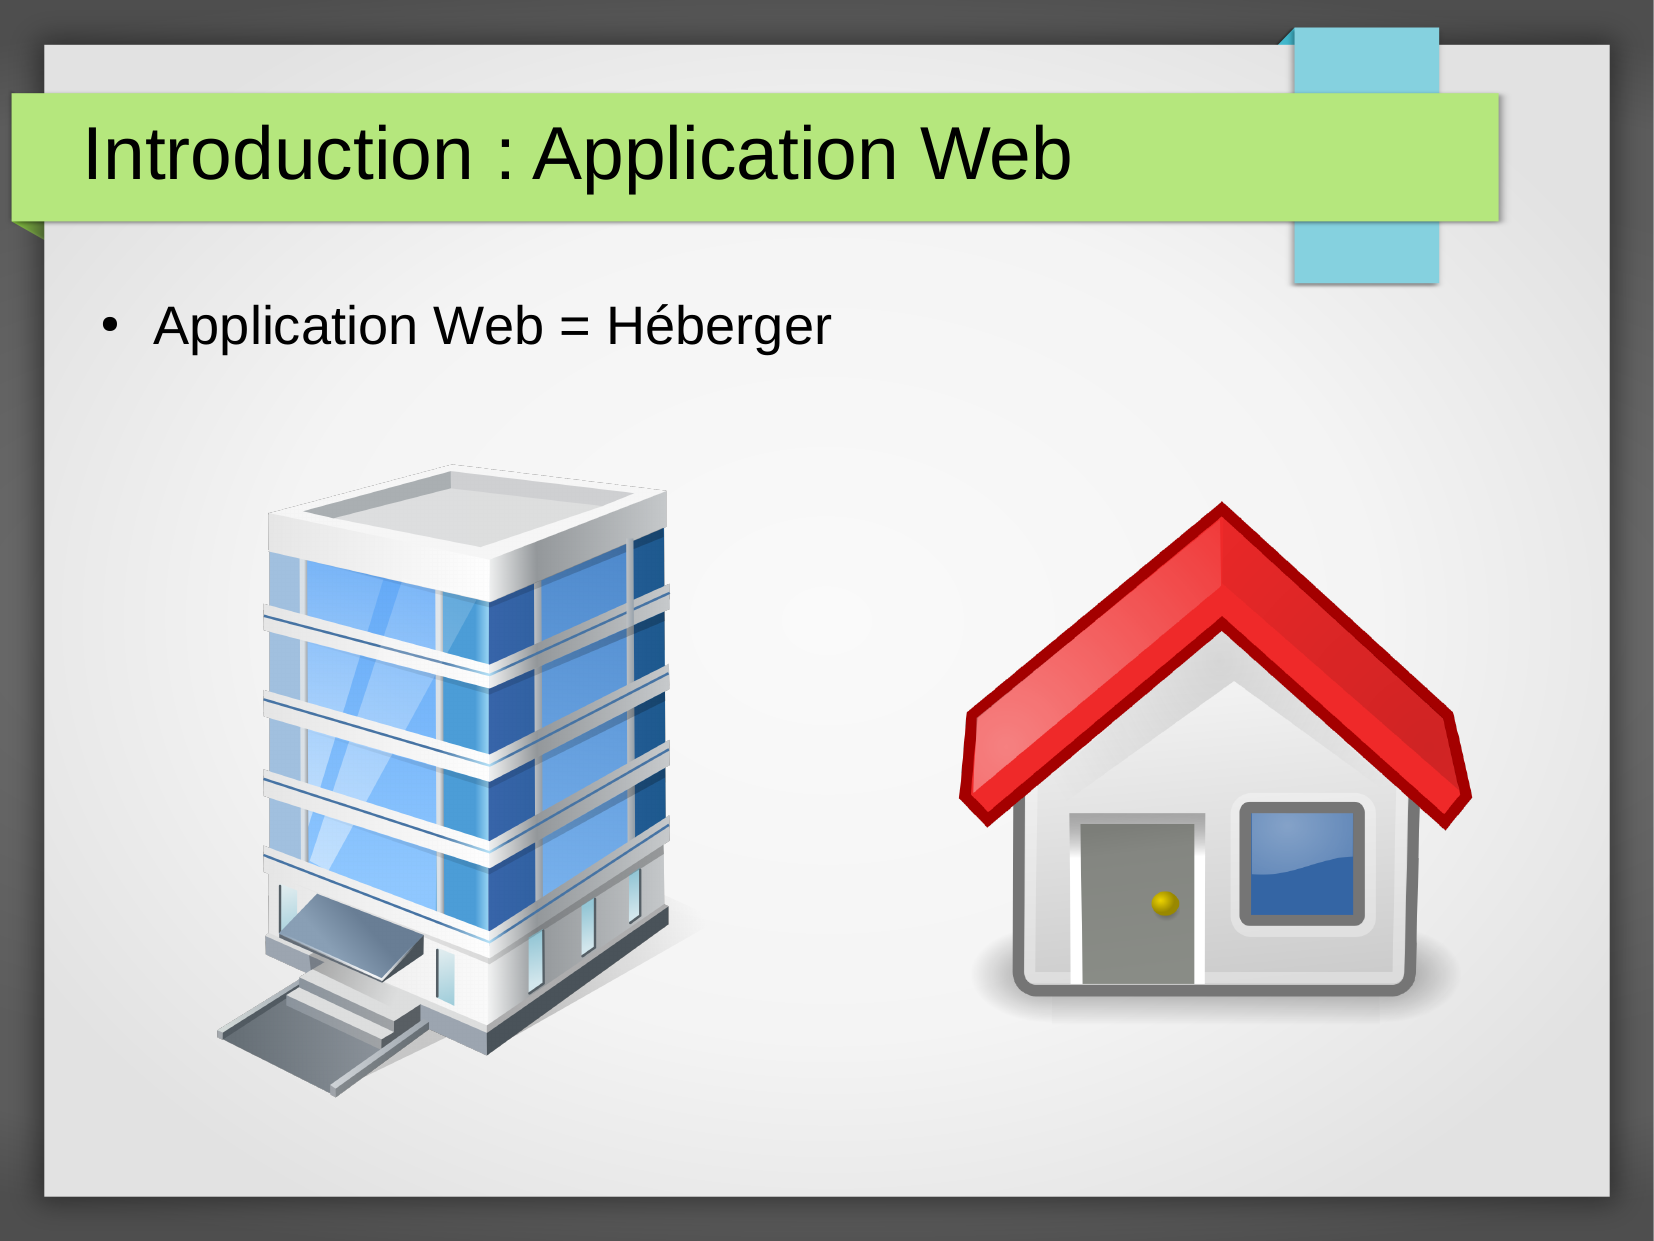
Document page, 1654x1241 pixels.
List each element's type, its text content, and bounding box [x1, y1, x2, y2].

title Introduction : Application Web [82, 94, 1264, 213]
picture [0, 0, 1654, 1241]
list Application Web = Héberger [82, 295, 1571, 1015]
